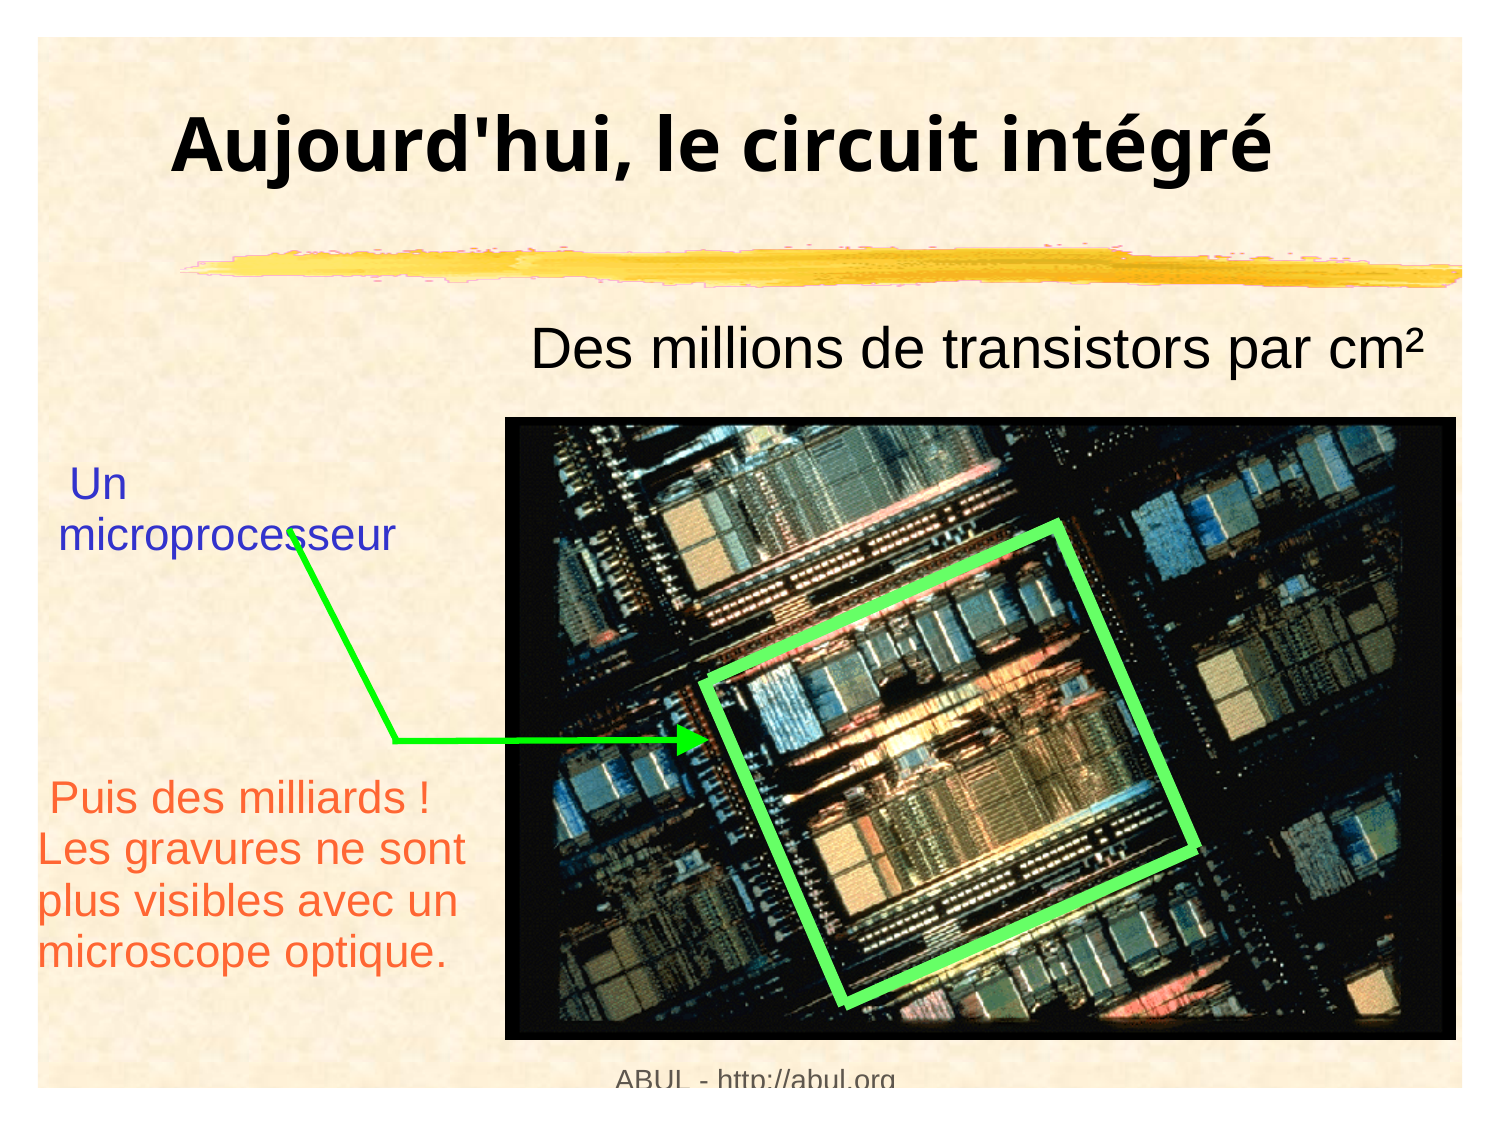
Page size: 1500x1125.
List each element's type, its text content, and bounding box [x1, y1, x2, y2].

picture [618, 1084, 630, 1088]
picture [811, 1076, 818, 1088]
picture [883, 1076, 891, 1088]
text_box Puis des milliards ! Les gravures ne sont plus visibles avec un microscope optique. [37, 772, 481, 1088]
picture [37, 37, 1463, 1088]
picture [620, 1073, 627, 1082]
text_box Un microprocesseur [43, 450, 491, 580]
title Aujourd'hui, le circuit intégré [156, 37, 1463, 248]
picture [639, 1081, 649, 1088]
picture [794, 1082, 801, 1088]
picture [738, 1076, 743, 1088]
picture [858, 1076, 866, 1088]
picture [722, 1076, 729, 1088]
picture [754, 1076, 761, 1088]
text_box Des millions de transistors par cm² [503, 308, 1448, 397]
picture [639, 1072, 648, 1078]
